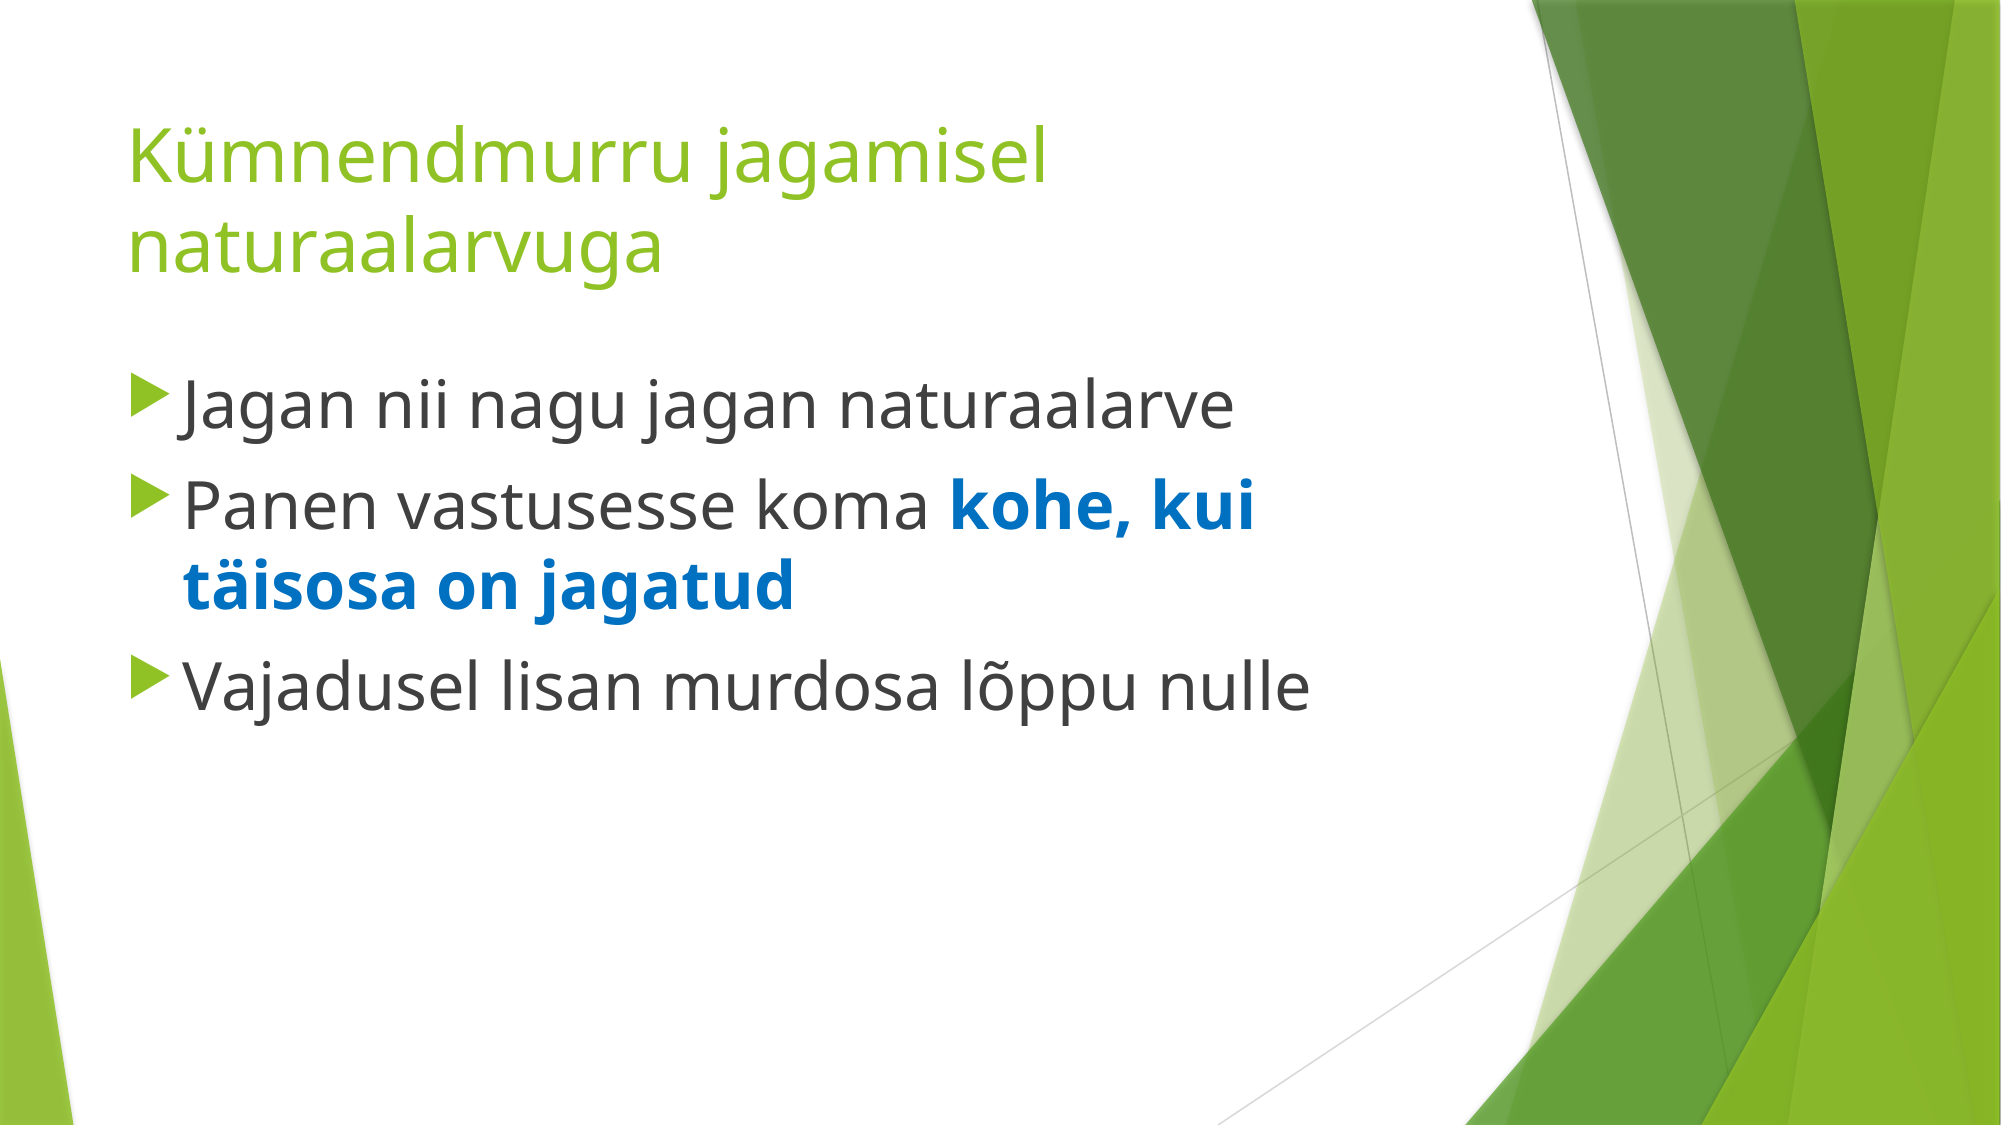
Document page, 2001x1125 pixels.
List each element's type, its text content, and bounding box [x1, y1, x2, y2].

title Kümnendmurru jagamisel naturaalarvuga [111, 99, 1565, 317]
list Jagan nii nagu jagan naturaalarve Panen vastusesse koma kohe, kui täisosa on jagatud Vajadusel lisan murdosa lõppu nulle [111, 354, 1522, 992]
